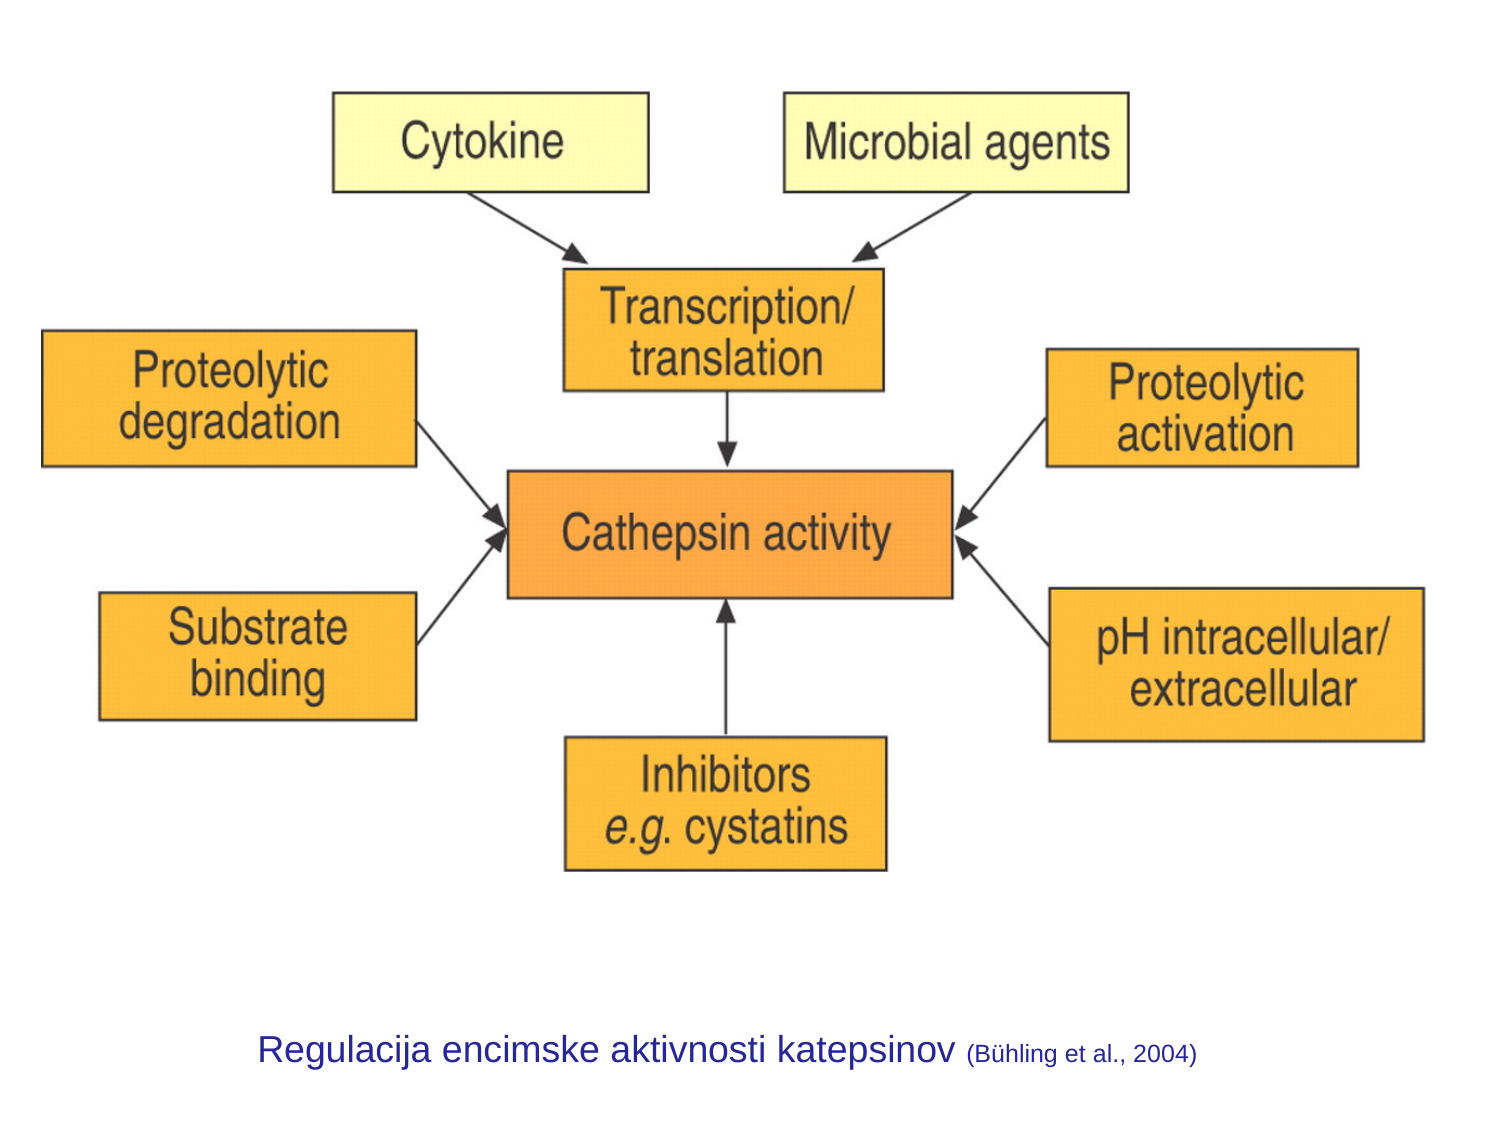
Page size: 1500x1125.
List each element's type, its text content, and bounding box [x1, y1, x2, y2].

picture [41, 89, 1428, 873]
text_box Regulacija encimske aktivnosti katepsinov (Bühling et al., 2004) [242, 1017, 1213, 1078]
